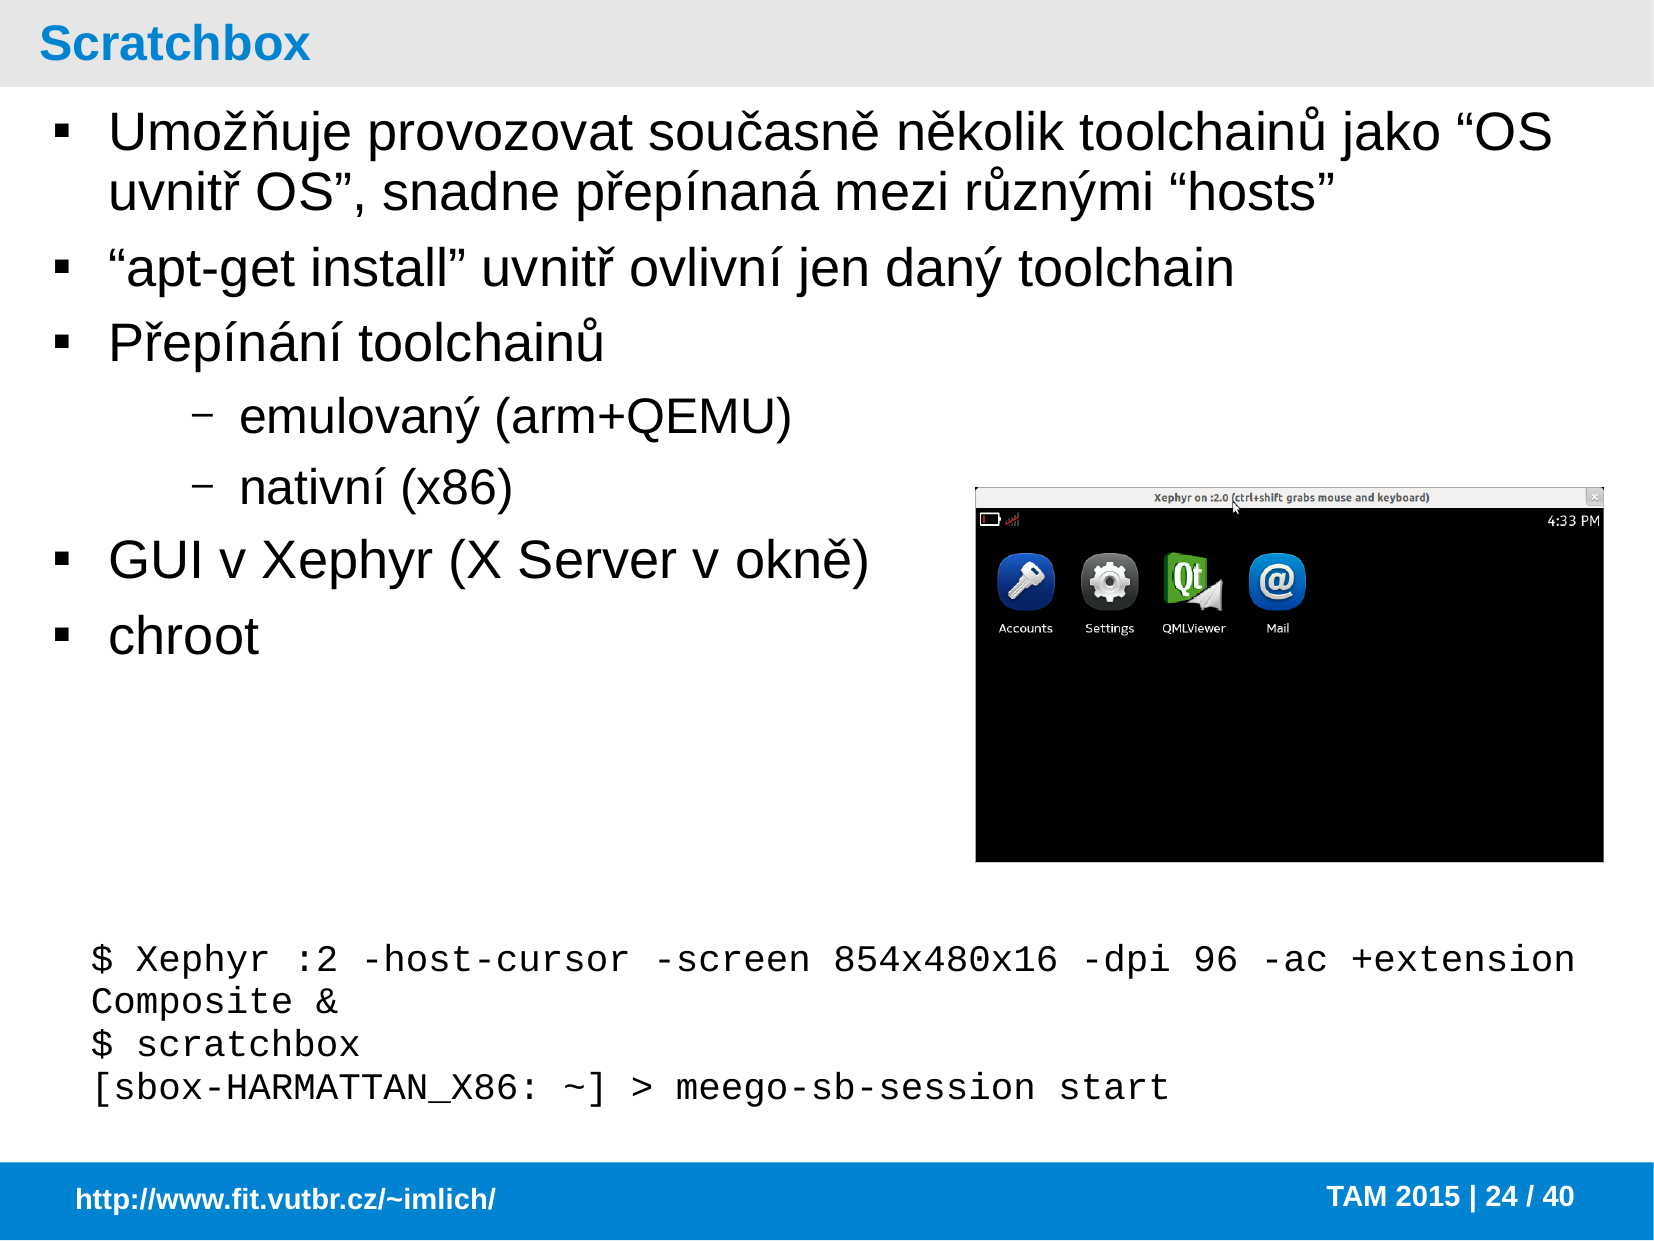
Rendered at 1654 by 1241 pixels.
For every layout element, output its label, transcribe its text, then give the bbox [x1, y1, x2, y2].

text_box $ Xephyr :2 -host-cursor -screen 854x480x16 -dpi 96 -ac +extension Composite & $ scratchbox [sbox-HARMATTAN_X86: ~] > meego-sb-session start [76, 932, 1591, 1118]
list Umožňuje provozovat současně několik toolchainů jako “OS uvnitř OS”, snadne přepínaná mezi různými “hosts” “apt-get install” uvnitř ovlivní jen daný toolchain Přepínání toolchainů emulovaný (arm+QEMU) nativní (x86) GUI v Xephyr (X Server v okně) chroot [37, 101, 1613, 1126]
picture [975, 487, 1604, 863]
title Scratchbox [39, 5, 1615, 81]
